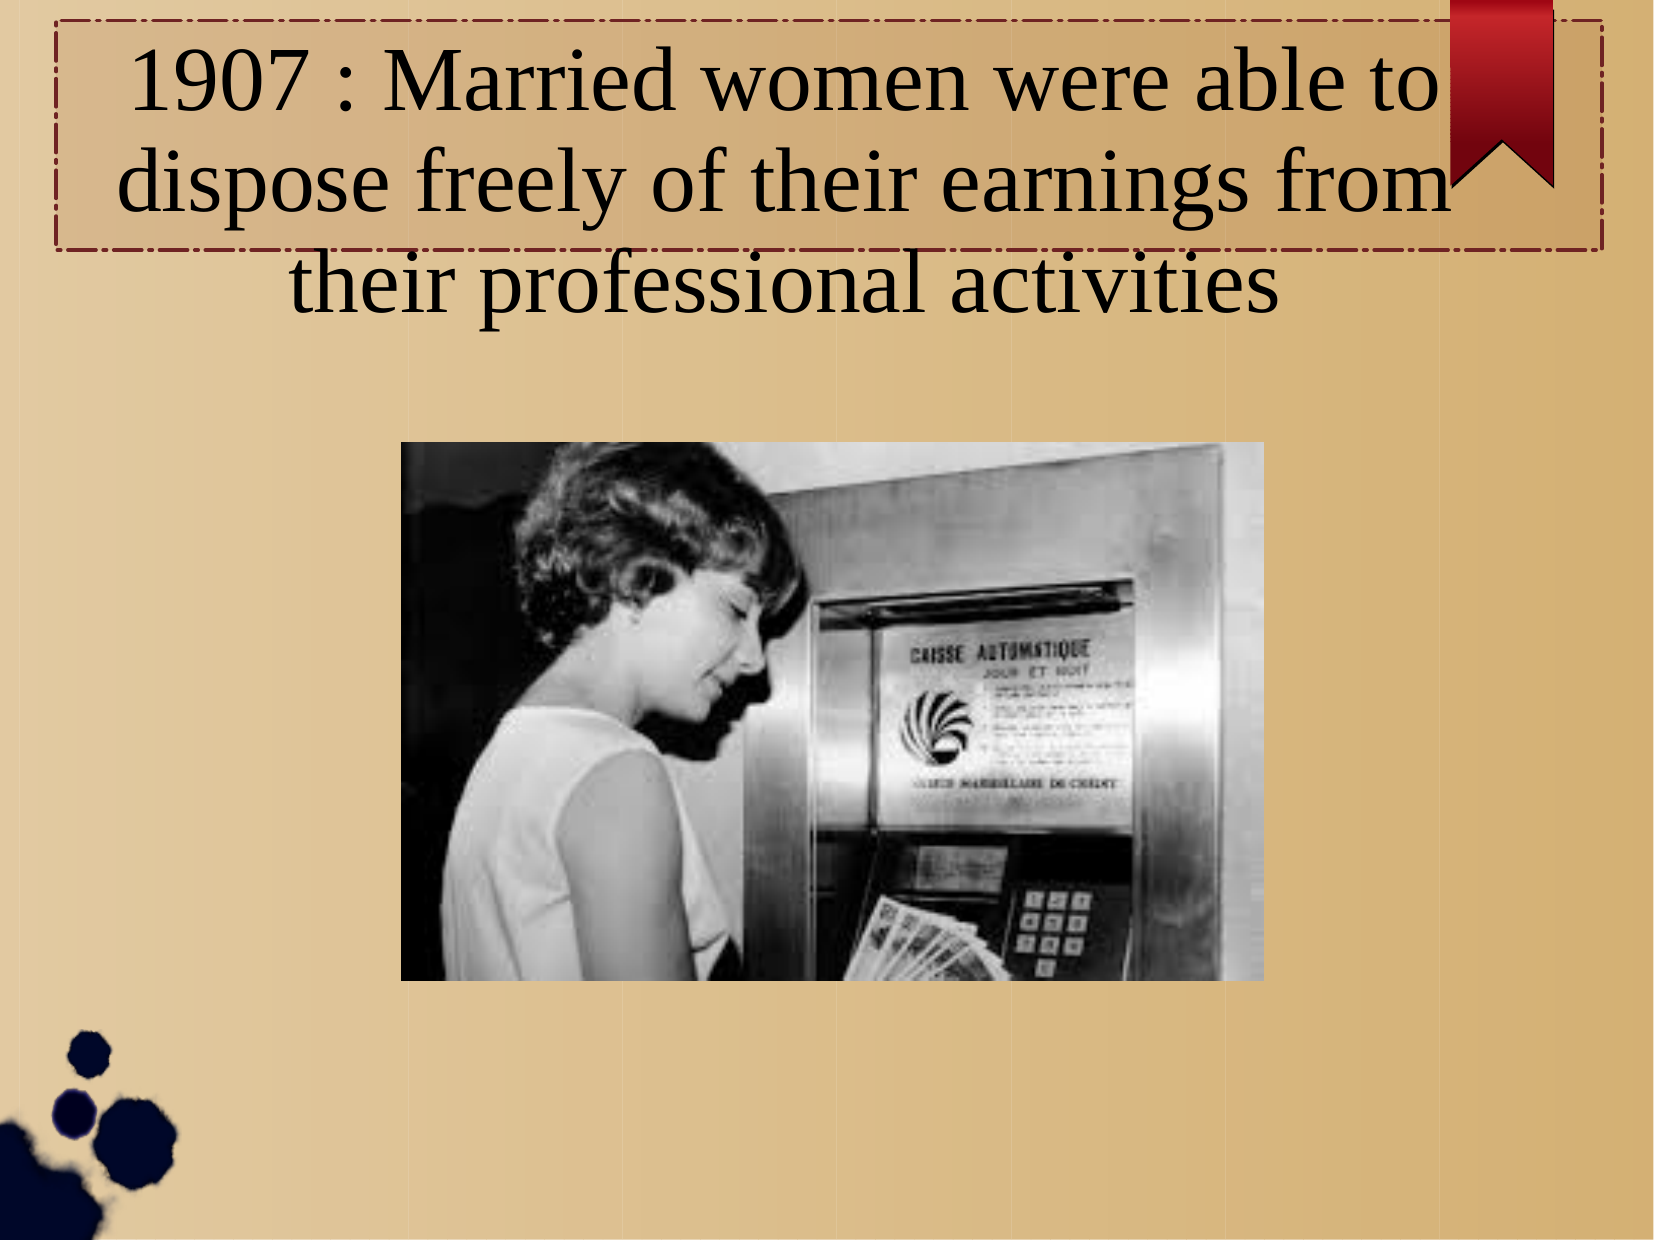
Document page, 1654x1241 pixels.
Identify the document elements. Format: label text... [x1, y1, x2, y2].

picture [401, 442, 1264, 981]
title 1907 : Married women were able to dispose freely of their earnings from their professional activities [23, 28, 1548, 333]
